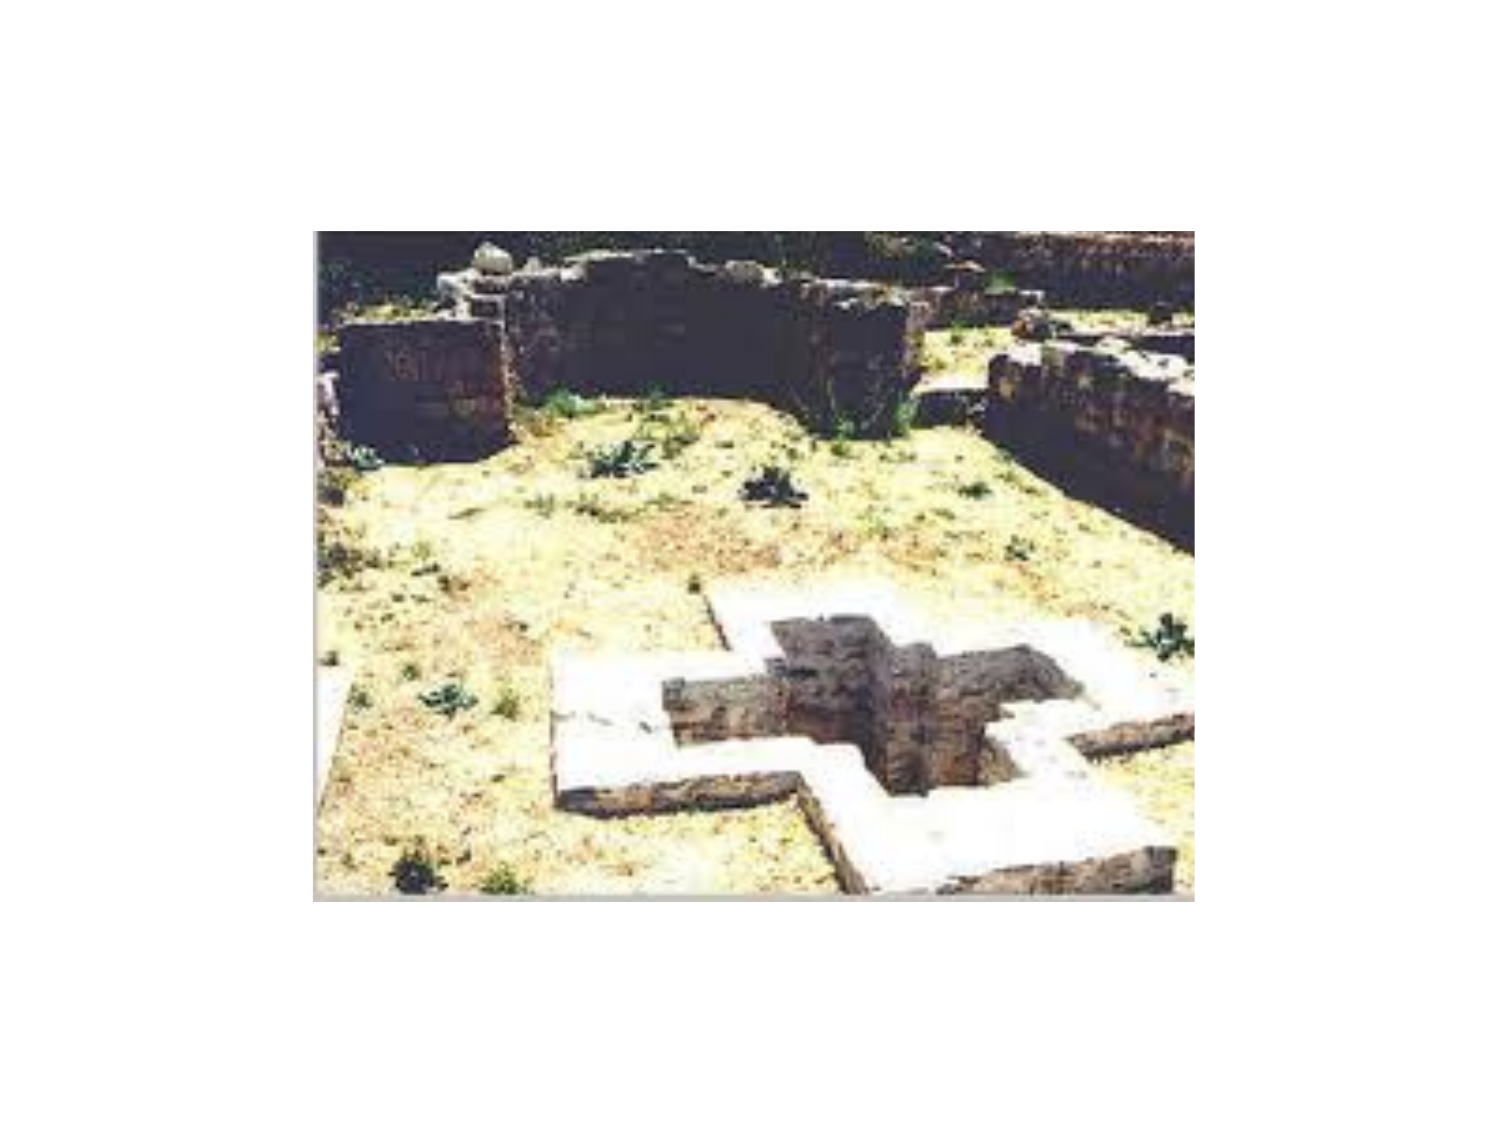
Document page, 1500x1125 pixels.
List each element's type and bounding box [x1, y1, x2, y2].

picture [312, 231, 1195, 902]
